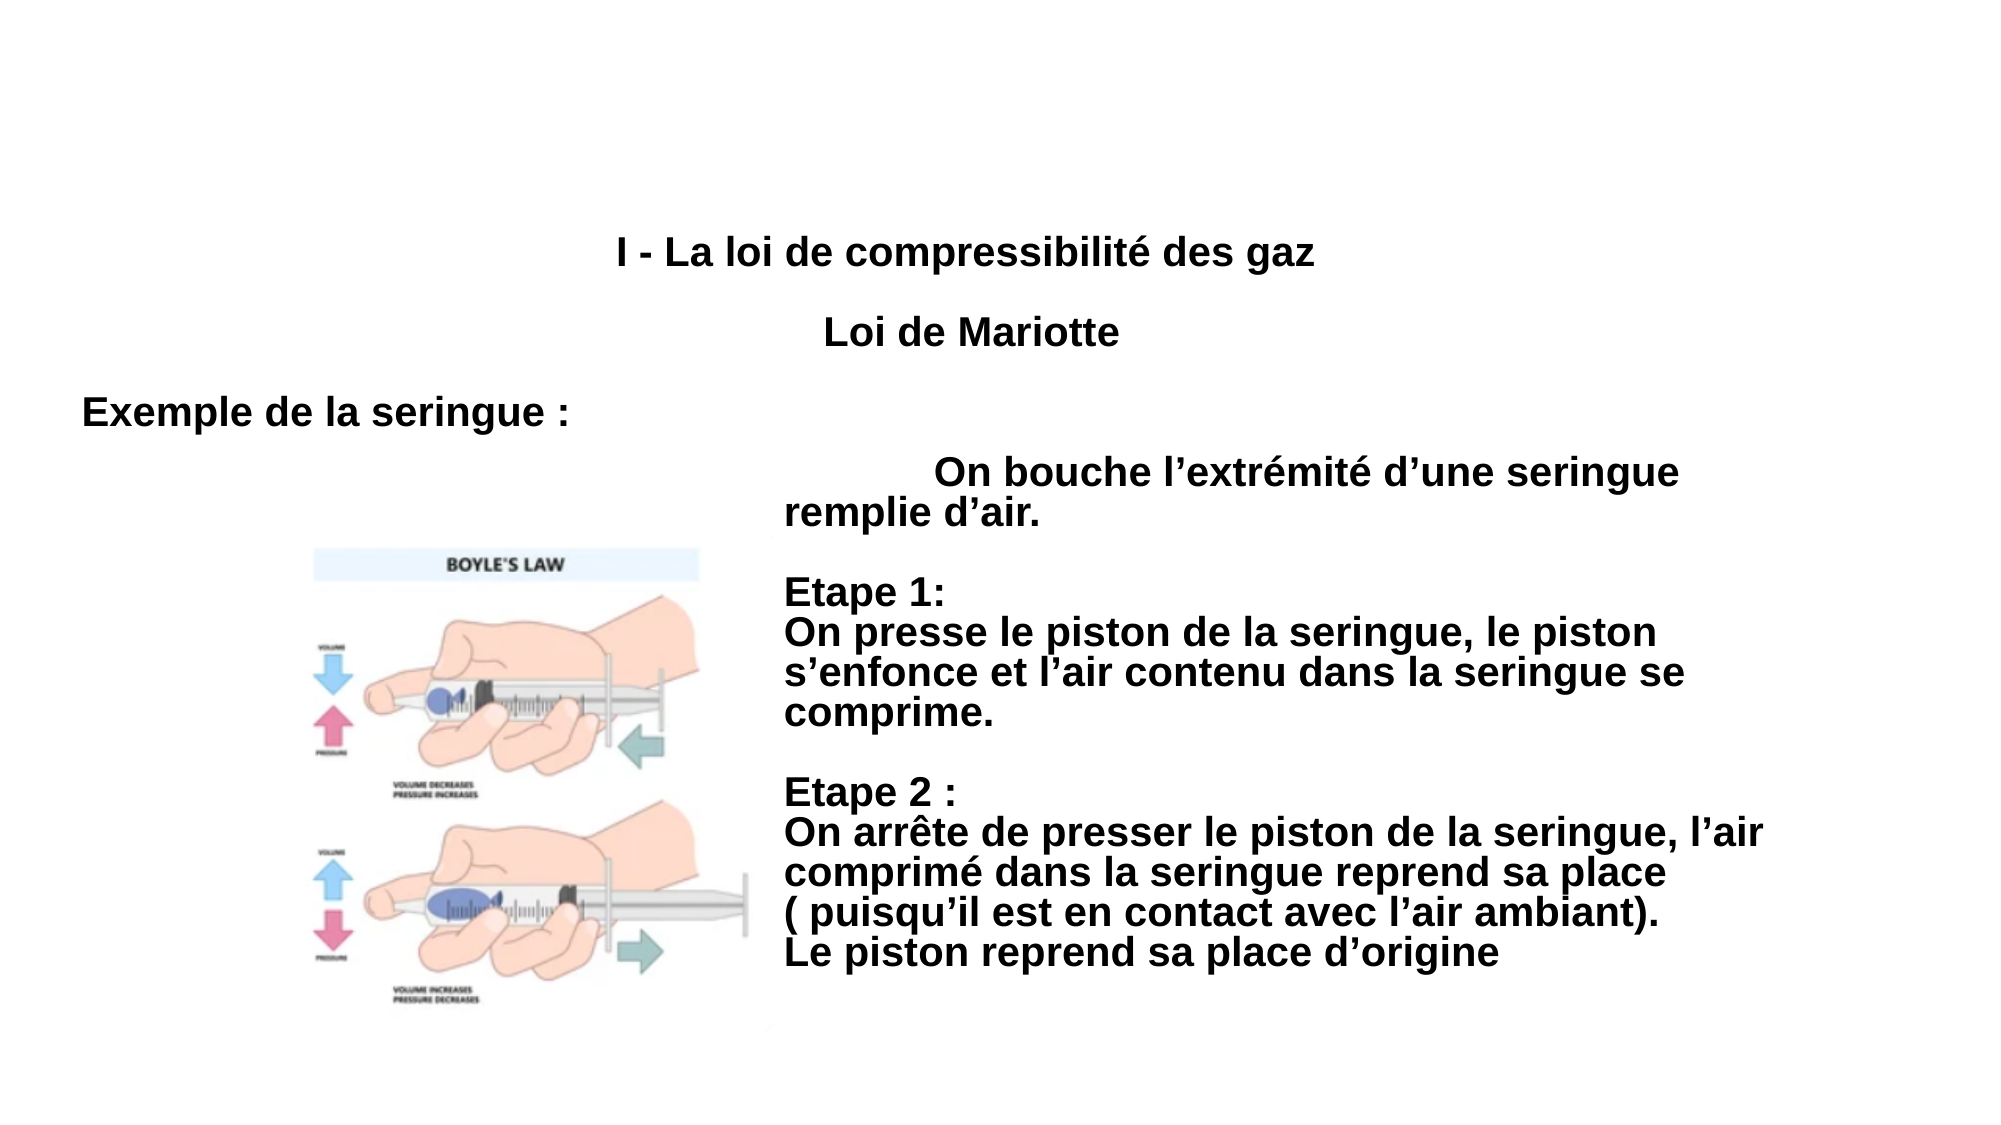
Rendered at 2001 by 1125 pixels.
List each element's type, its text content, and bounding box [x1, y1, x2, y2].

picture [295, 536, 782, 1031]
text_box On bouche l’extrémité d’une seringue remplie d’air. Etape 1: On presse le piston de la seringue, le piston s’enfonce et l’air contenu dans la seringue se comprime. Etape 2 : On arrête de presser le piston de la seringue, l’air comprimé dans la seringue reprend sa place ( puisqu’il est en contact avec l’air ambiant). Le piston reprend sa place d’origine [769, 456, 1793, 983]
text_box I - La loi de compressibilité des gaz Loi de Mariotte Exemple de la seringue : [66, 70, 1877, 443]
